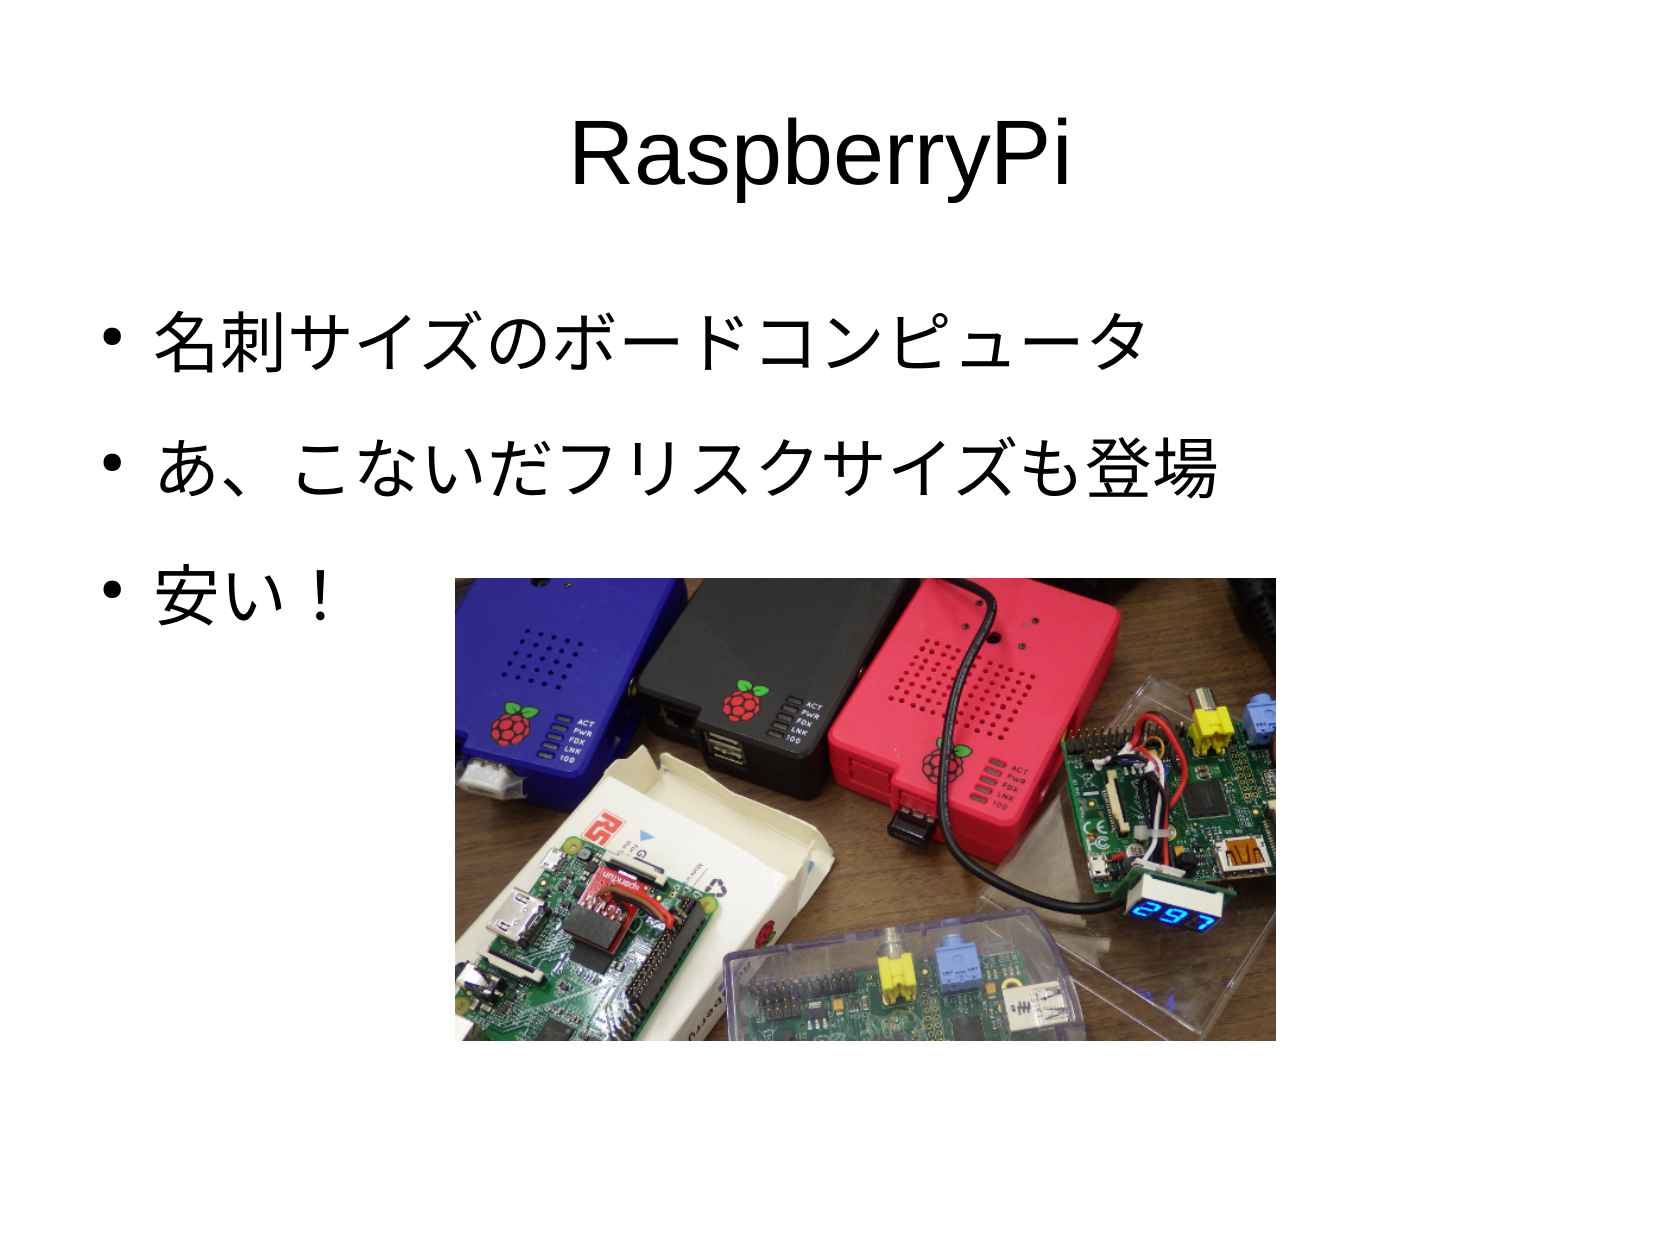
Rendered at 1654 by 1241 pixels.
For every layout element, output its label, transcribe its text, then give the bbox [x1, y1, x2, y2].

list 名刺サイズのボードコンピュータ あ、こないだフリスクサイズも登場 安い！ [82, 290, 1571, 1010]
picture [455, 578, 1276, 1041]
title RaspberryPi [82, 49, 1571, 257]
